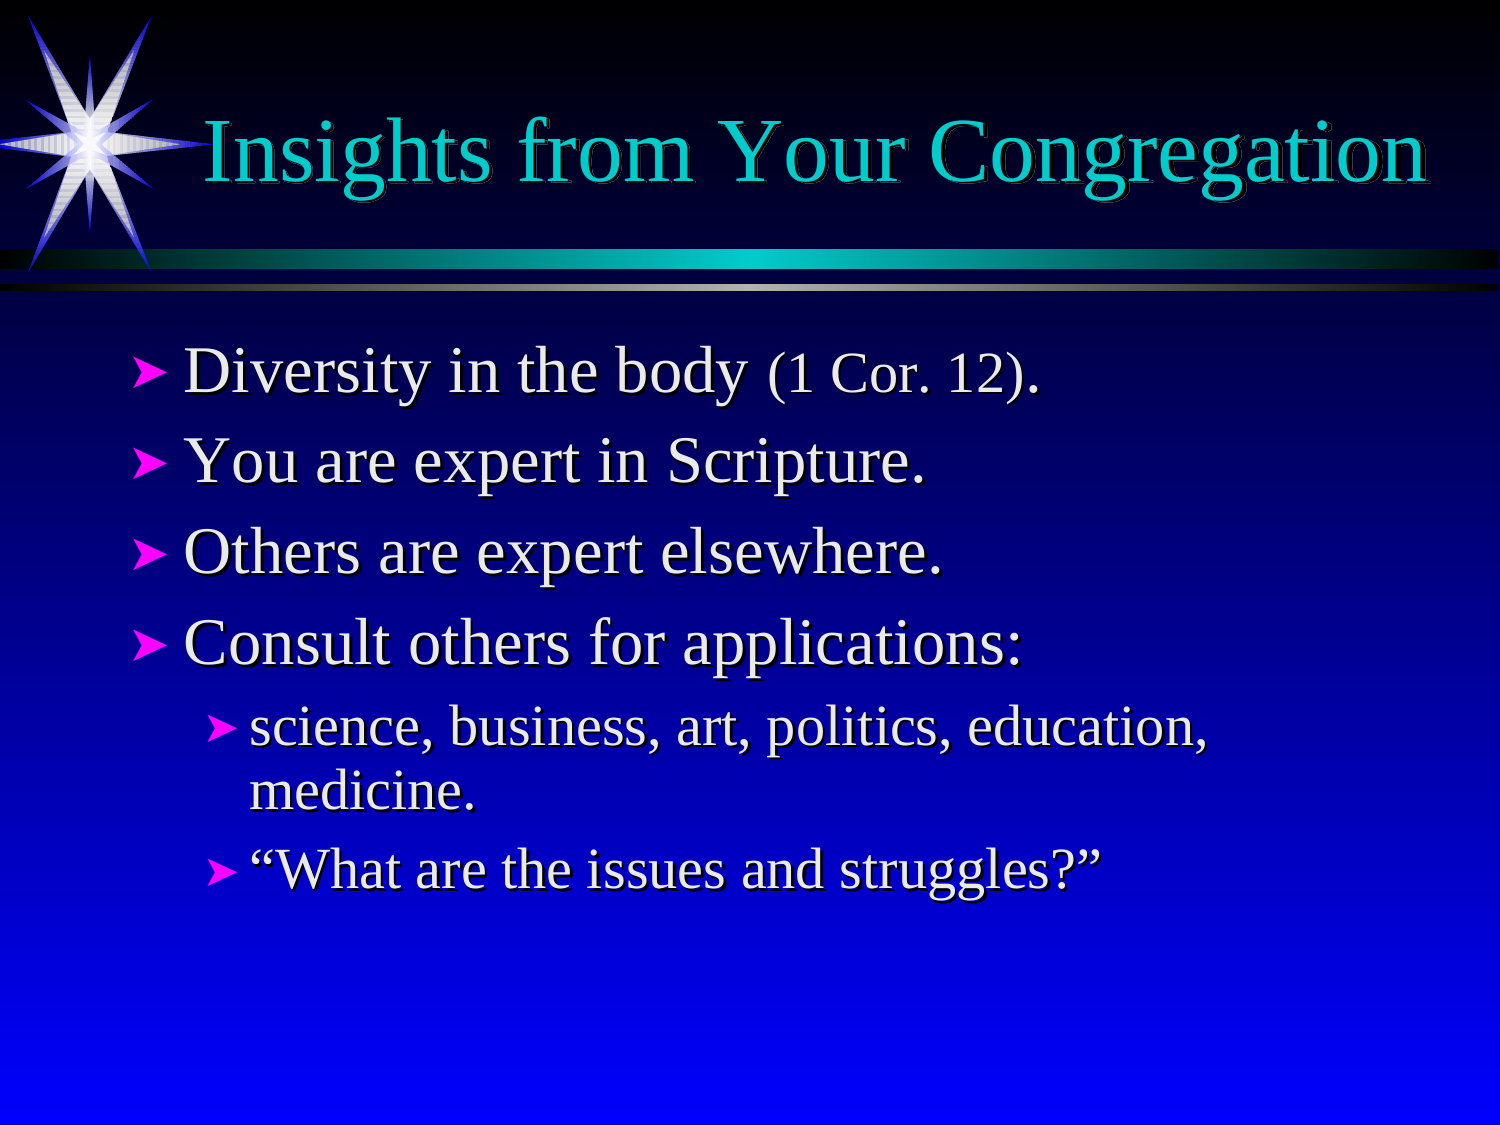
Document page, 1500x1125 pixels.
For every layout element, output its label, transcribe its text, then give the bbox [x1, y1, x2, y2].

text_box you [127, 233, 139, 239]
text_box you [40, 233, 52, 239]
title Insights from Your Congregation [187, 56, 1463, 244]
list Diversity in the body (1 Cor. 12). You are expert in Scripture. Others are expert elsewhere. Consult others for applications: science, business, art, politics, education, medicine. “What are the issues and struggles?” [112, 324, 1450, 1001]
